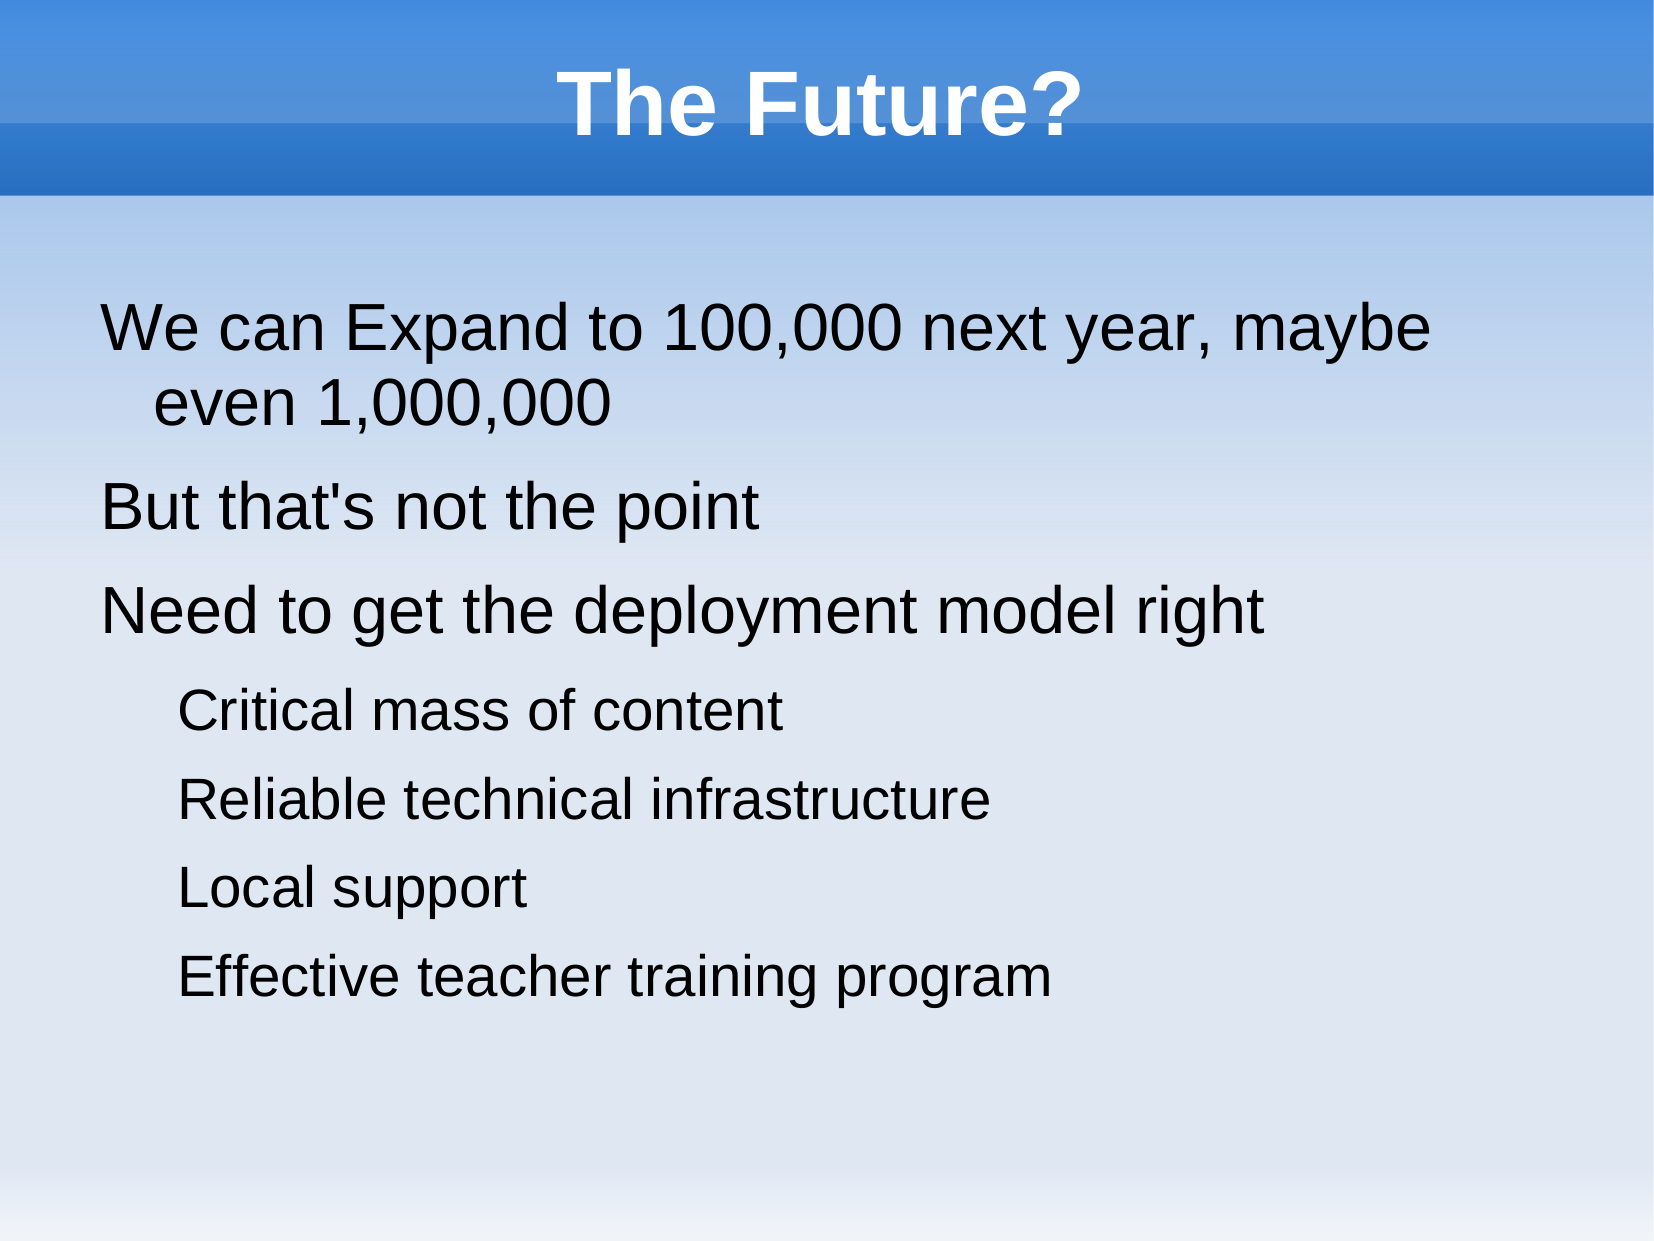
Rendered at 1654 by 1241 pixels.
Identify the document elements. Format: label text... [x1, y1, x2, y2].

picture [0, 0, 1654, 1241]
list We can Expand to 100,000 next year, maybe even 1,000,000 But that's not the point Need to get the deployment model right Critical mass of content Reliable technical infrastructure Local support Effective teacher training program [82, 290, 1571, 1094]
title The Future? [76, 7, 1565, 200]
